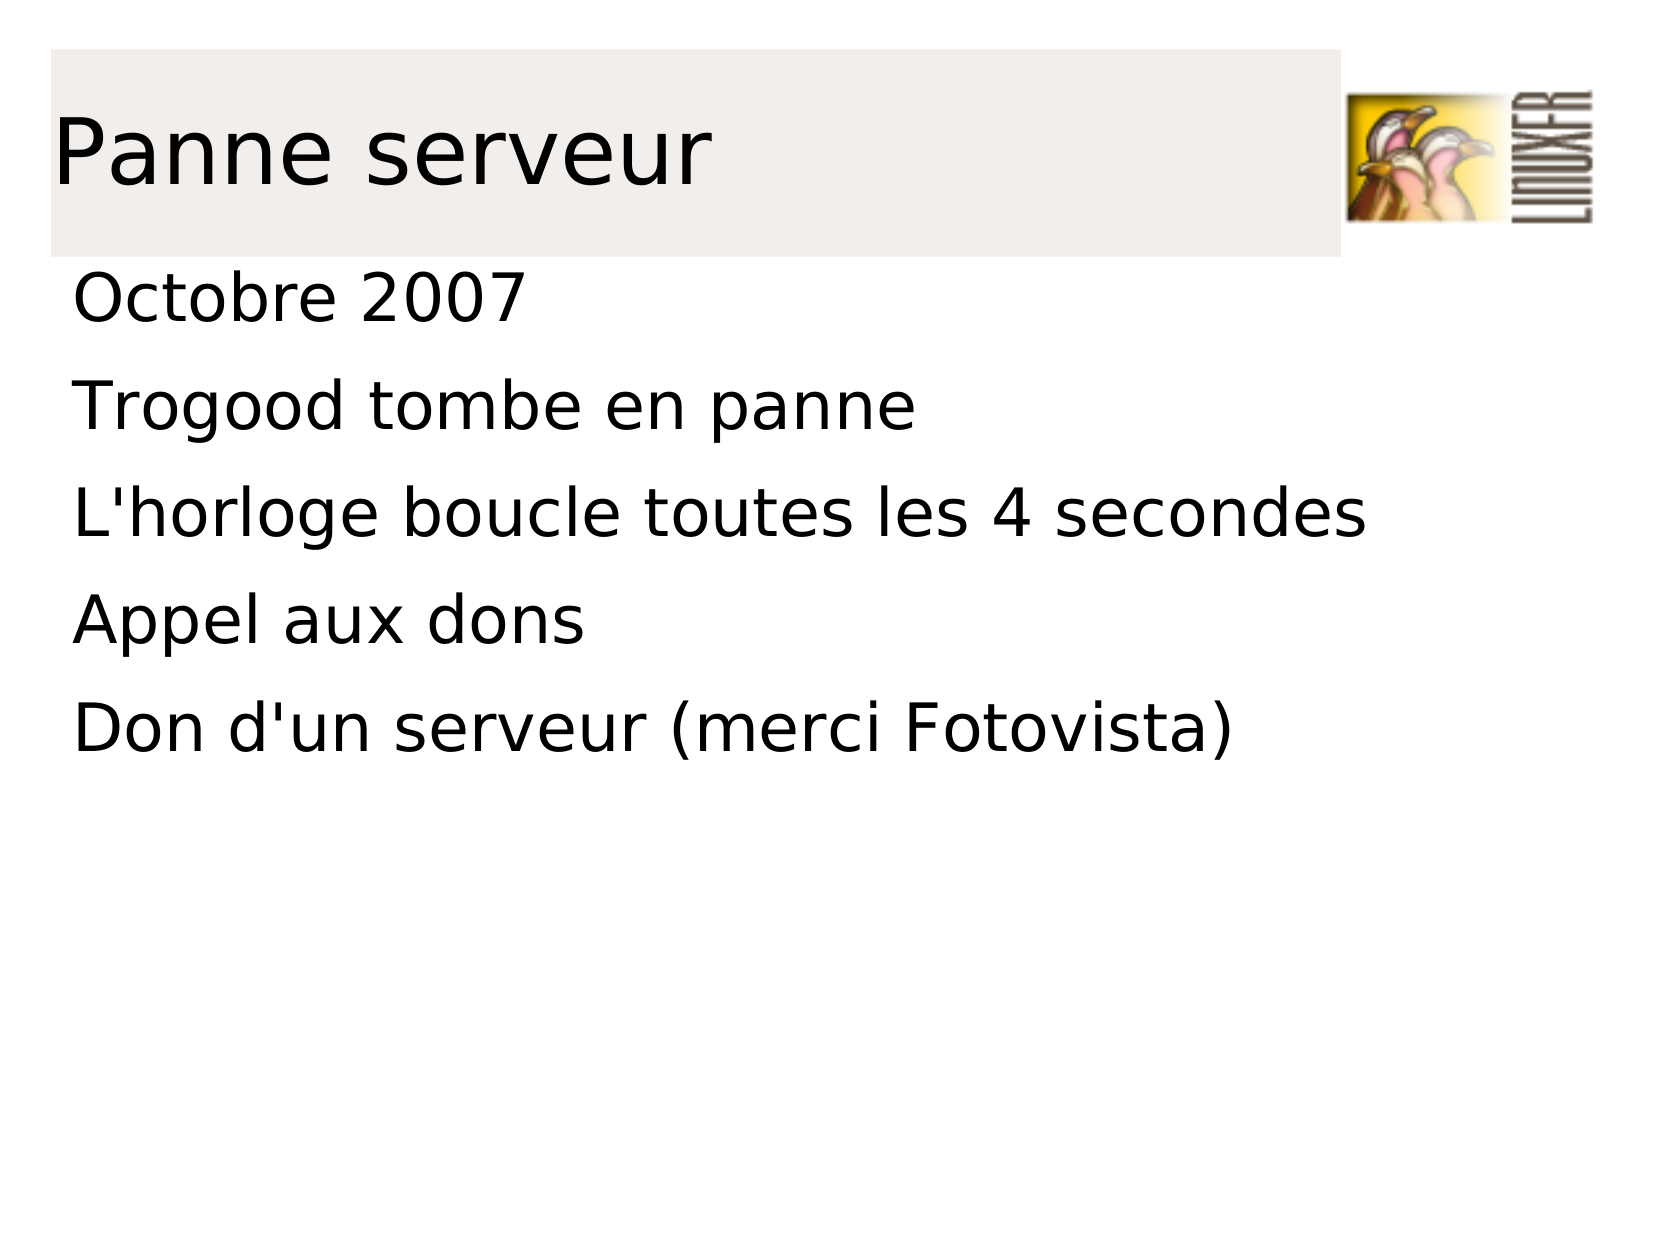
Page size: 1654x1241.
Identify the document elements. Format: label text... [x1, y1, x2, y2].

title Panne serveur [51, 49, 1342, 257]
picture [1342, 88, 1601, 229]
list Octobre 2007 Trogood tombe en panne L'horloge boucle toutes les 4 secondes Appel aux dons Don d'un serveur (merci Fotovista) [54, 259, 1628, 1103]
